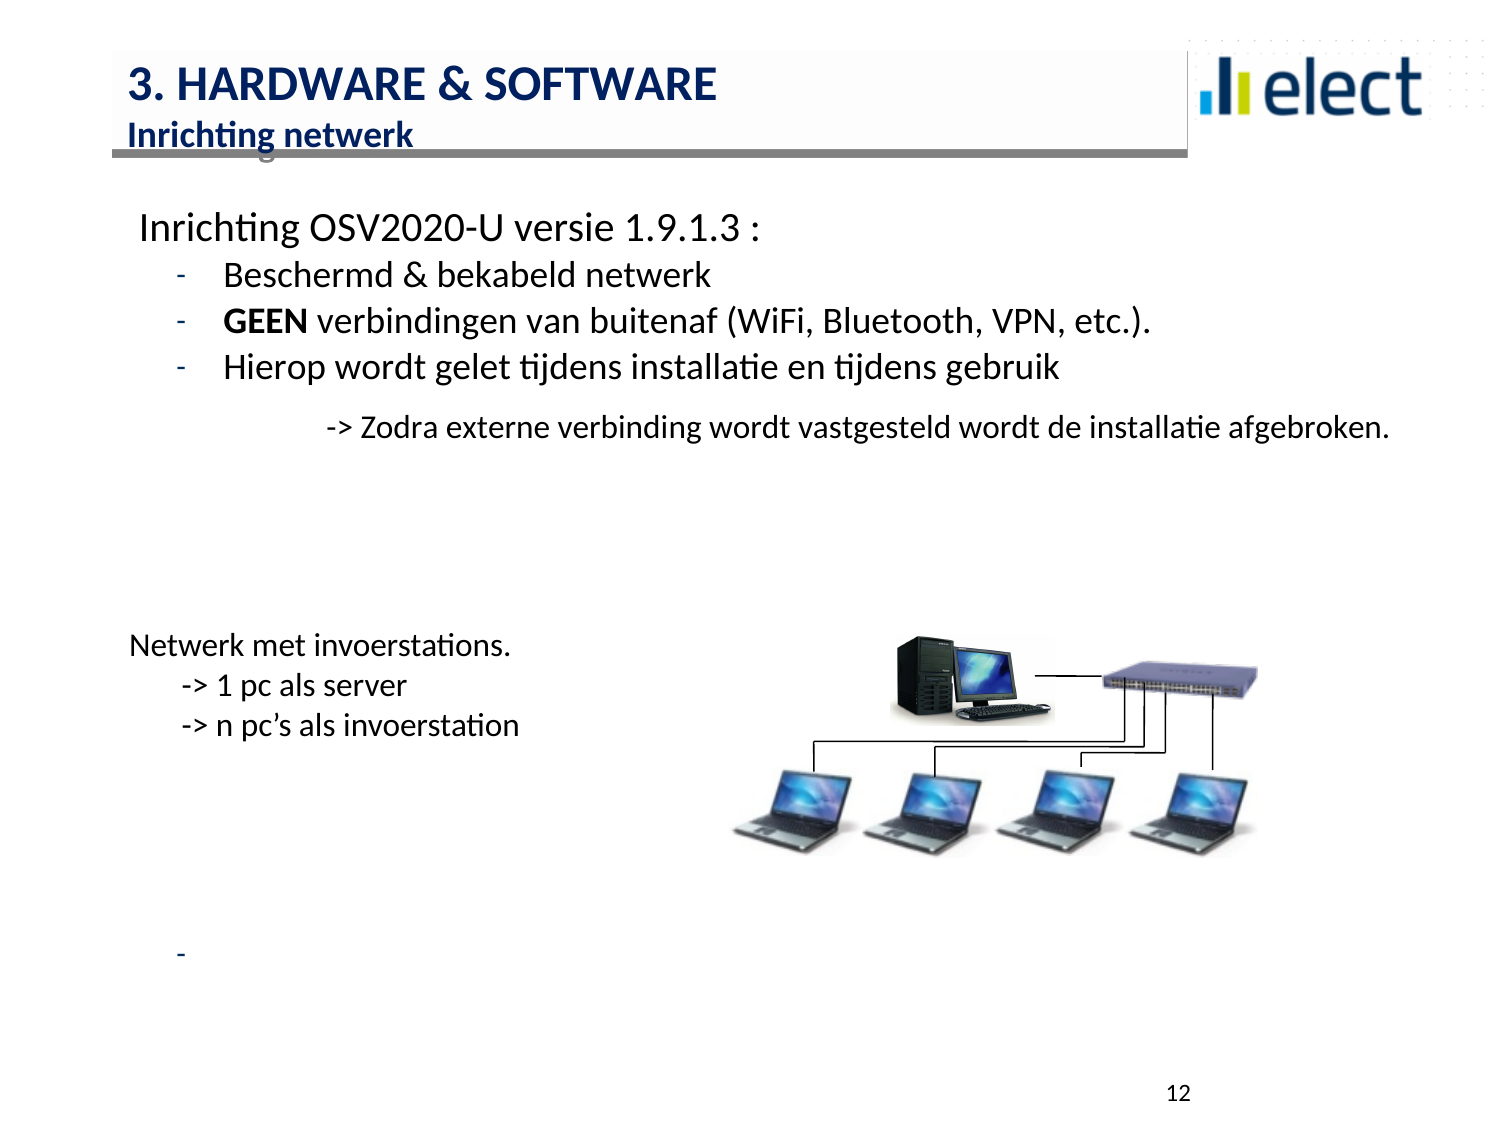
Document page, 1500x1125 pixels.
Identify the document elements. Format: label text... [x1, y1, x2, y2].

list Inrichting OSV2020-U versie 1.9.1.3 : Beschermd & bekabeld netwerk GEEN verbindingen van buitenaf (WiFi, Bluetooth, VPN, etc.). Hierop wordt gelet tijdens installatie en tijdens gebruik -> Zodra externe verbinding wordt vastgesteld wordt de installatie afgebroken. [123, 196, 1409, 1046]
text_box 3. HARDWARE & SOFTWARE Inrichting netwerk [112, 42, 1188, 150]
picture [1101, 615, 1258, 746]
text_box [1150, 1068, 1464, 1125]
picture [890, 634, 1055, 726]
picture [728, 768, 1258, 858]
text_box Netwerk met invoerstations. -> 1 pc als server -> n pc’s als invoerstation [114, 615, 718, 793]
